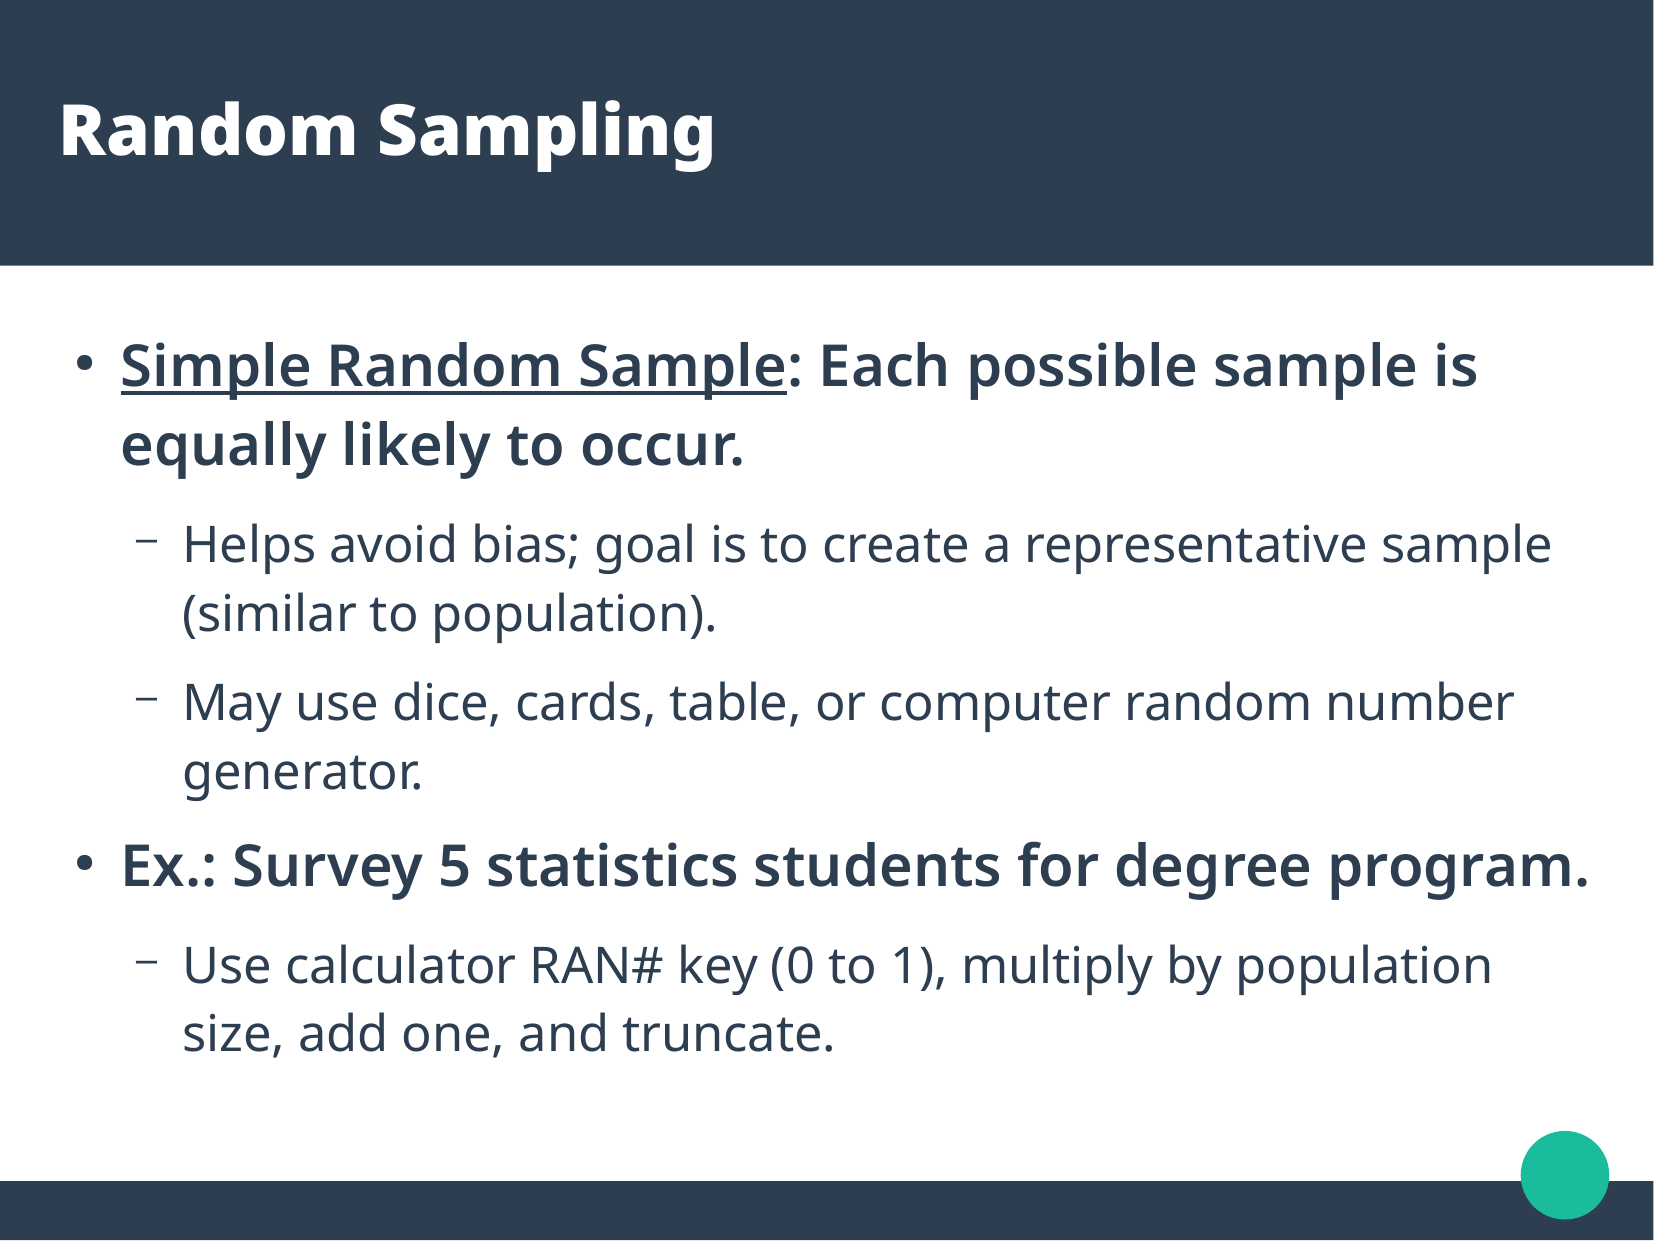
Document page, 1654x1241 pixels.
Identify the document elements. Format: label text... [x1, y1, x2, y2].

title Random Sampling [59, 49, 1595, 207]
list Simple Random Sample: Each possible sample is equally likely to occur. Helps avoid bias; goal is to create a representative sample (similar to population). May use dice, cards, table, or computer random number generator. Ex.: Survey 5 statistics students for degree program. Use calculator RAN# key (0 to 1), multiply by population size, add one, and truncate. [59, 324, 1595, 1152]
